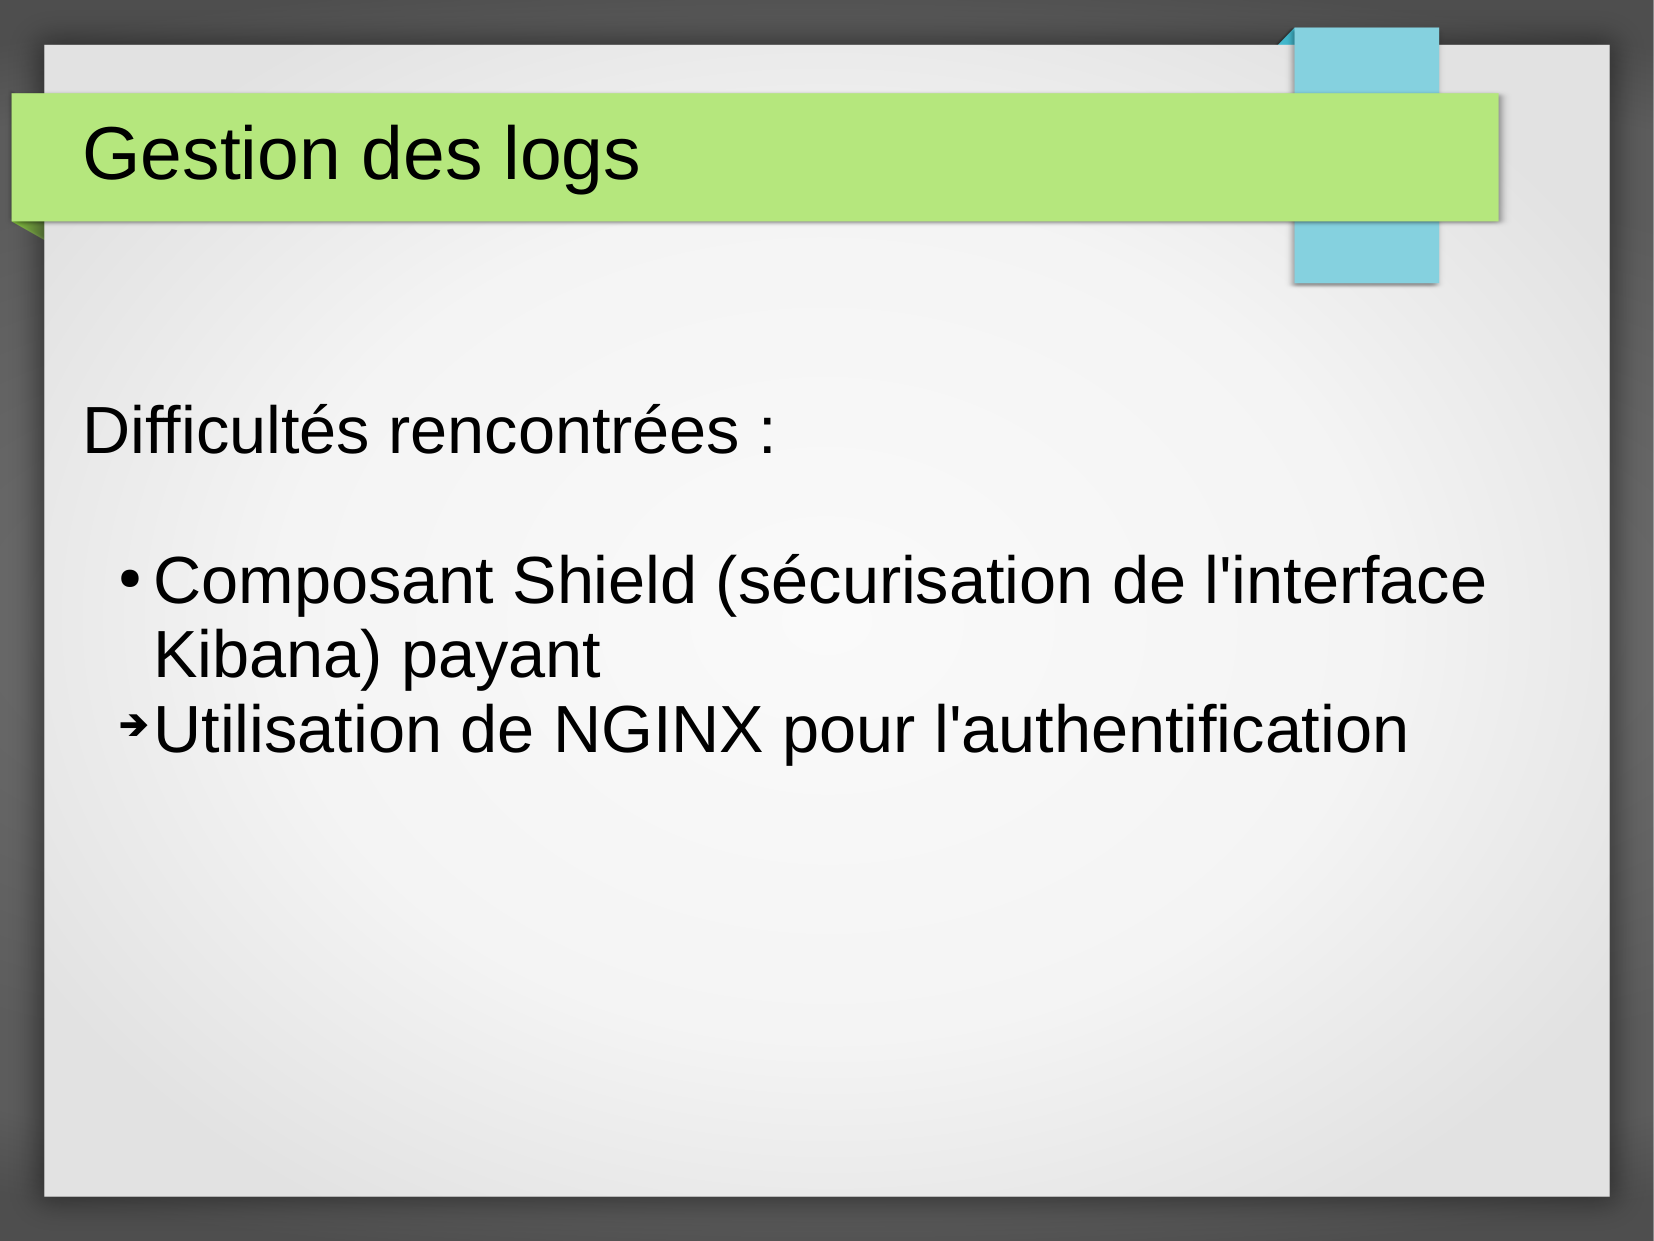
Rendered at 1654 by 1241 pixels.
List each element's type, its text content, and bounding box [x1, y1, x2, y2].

subtitle Difficultés rencontrées : Composant Shield (sécurisation de l'interface Kibana) payant Utilisation de NGINX pour l'authentification [82, 295, 1571, 1015]
title Gestion des logs [82, 94, 1264, 213]
picture [0, 0, 1654, 1241]
